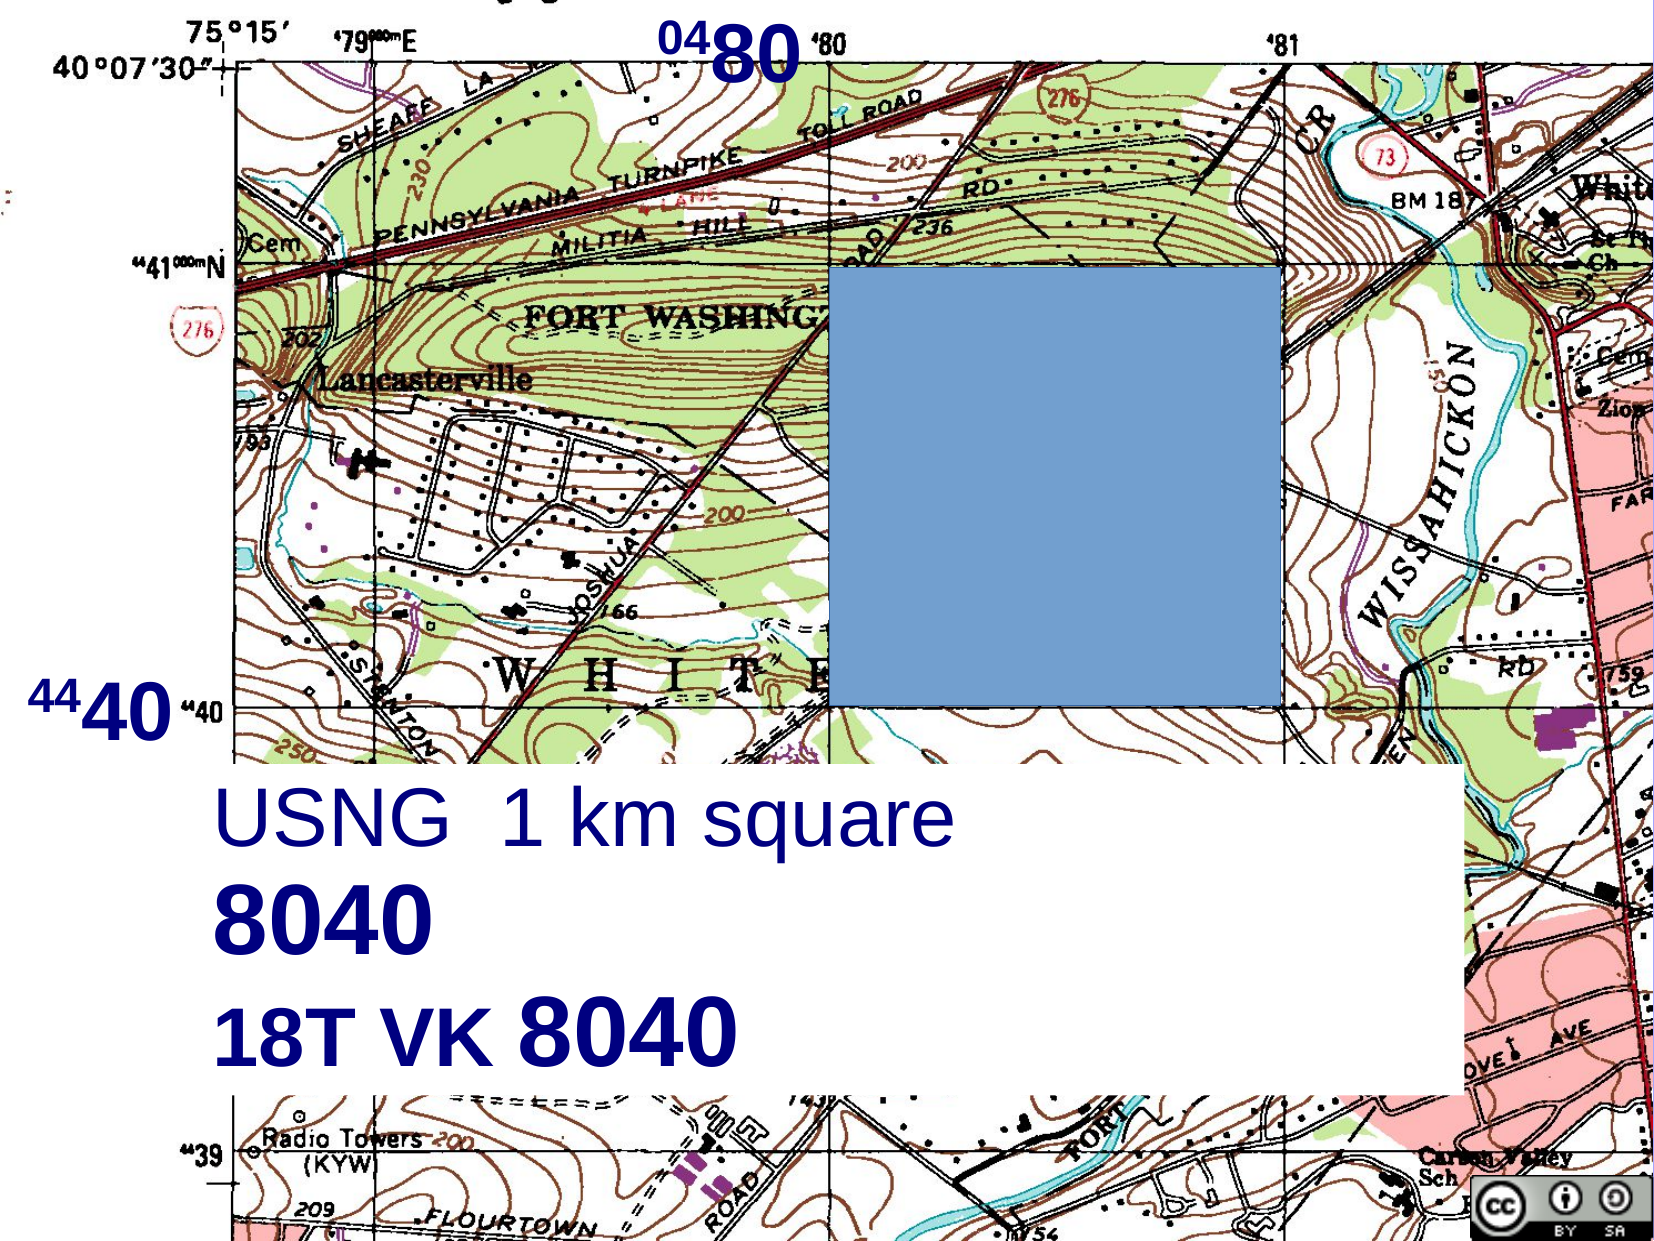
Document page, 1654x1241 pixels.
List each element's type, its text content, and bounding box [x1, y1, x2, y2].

picture [0, 0, 1654, 1241]
text_box 0480 [642, 0, 838, 108]
text_box USNG 1 km square 8040 18T VK 8040 [197, 764, 1465, 1096]
text_box [829, 267, 1281, 706]
text_box 4440 [12, 657, 209, 766]
